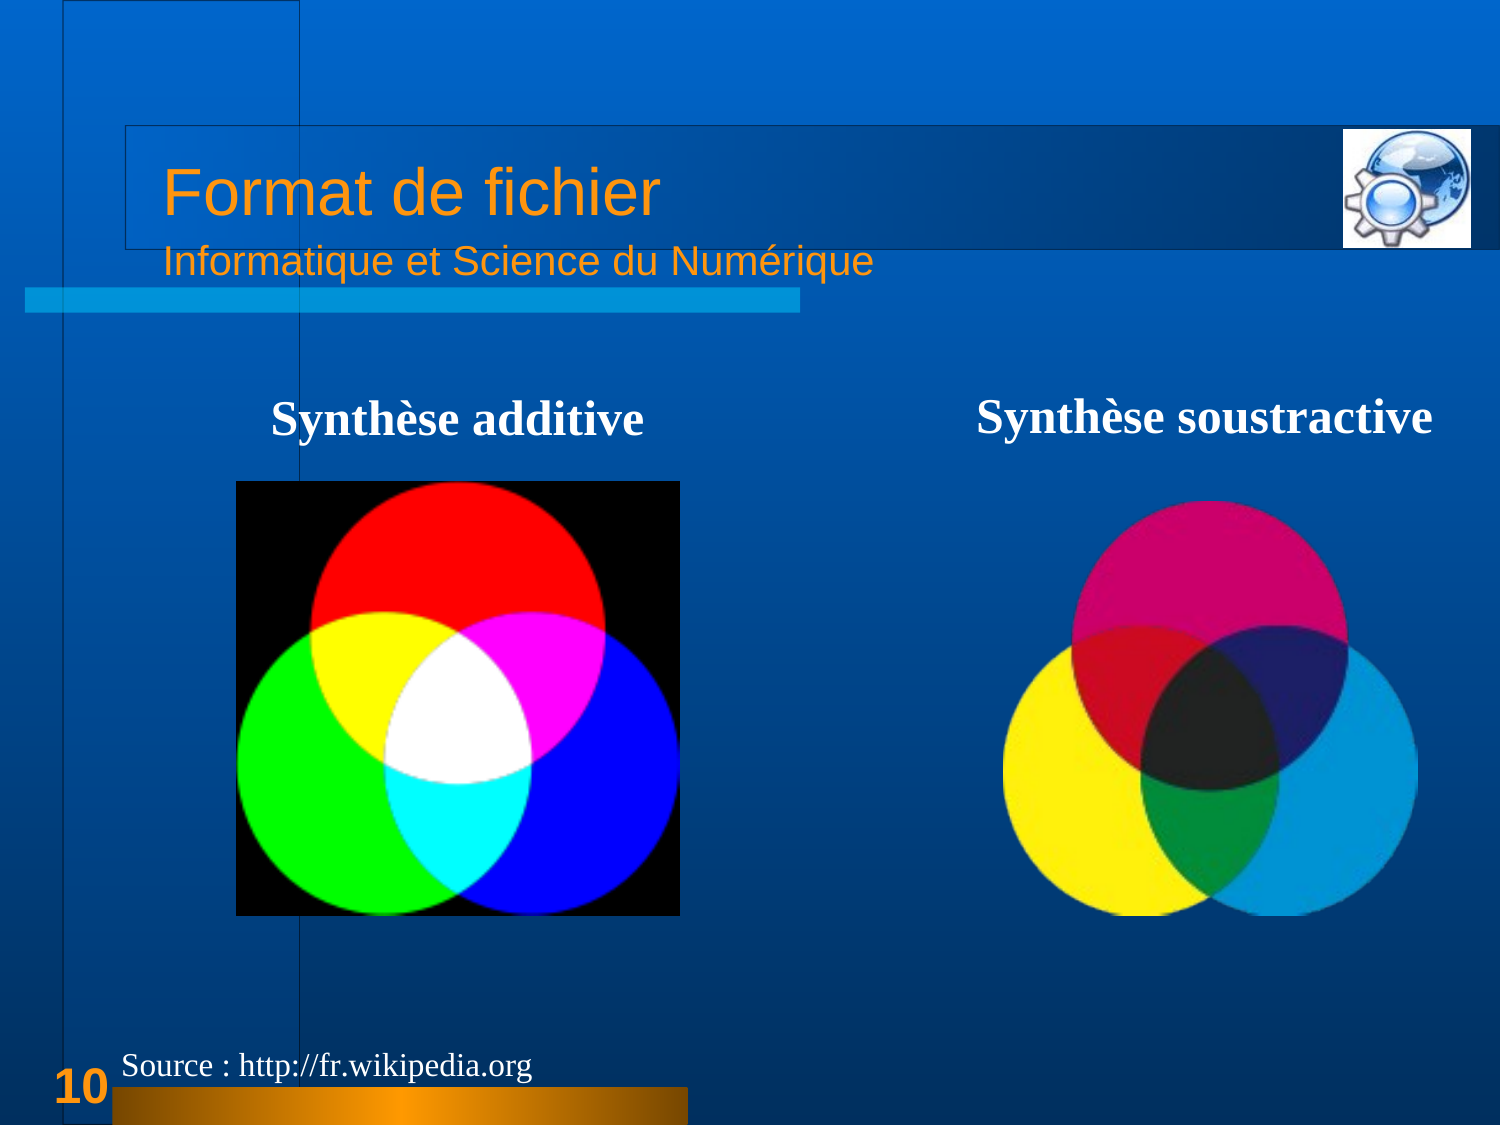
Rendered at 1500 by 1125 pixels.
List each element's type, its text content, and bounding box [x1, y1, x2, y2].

text_box Source : http://fr.wikipedia.org [106, 1039, 1418, 1092]
picture [236, 481, 680, 916]
text_box Synthèse additive [147, 383, 768, 456]
picture [1003, 501, 1418, 916]
picture [1343, 129, 1471, 248]
picture [1299, 790, 1418, 916]
text_box Synthèse soustractive [879, 381, 1500, 453]
